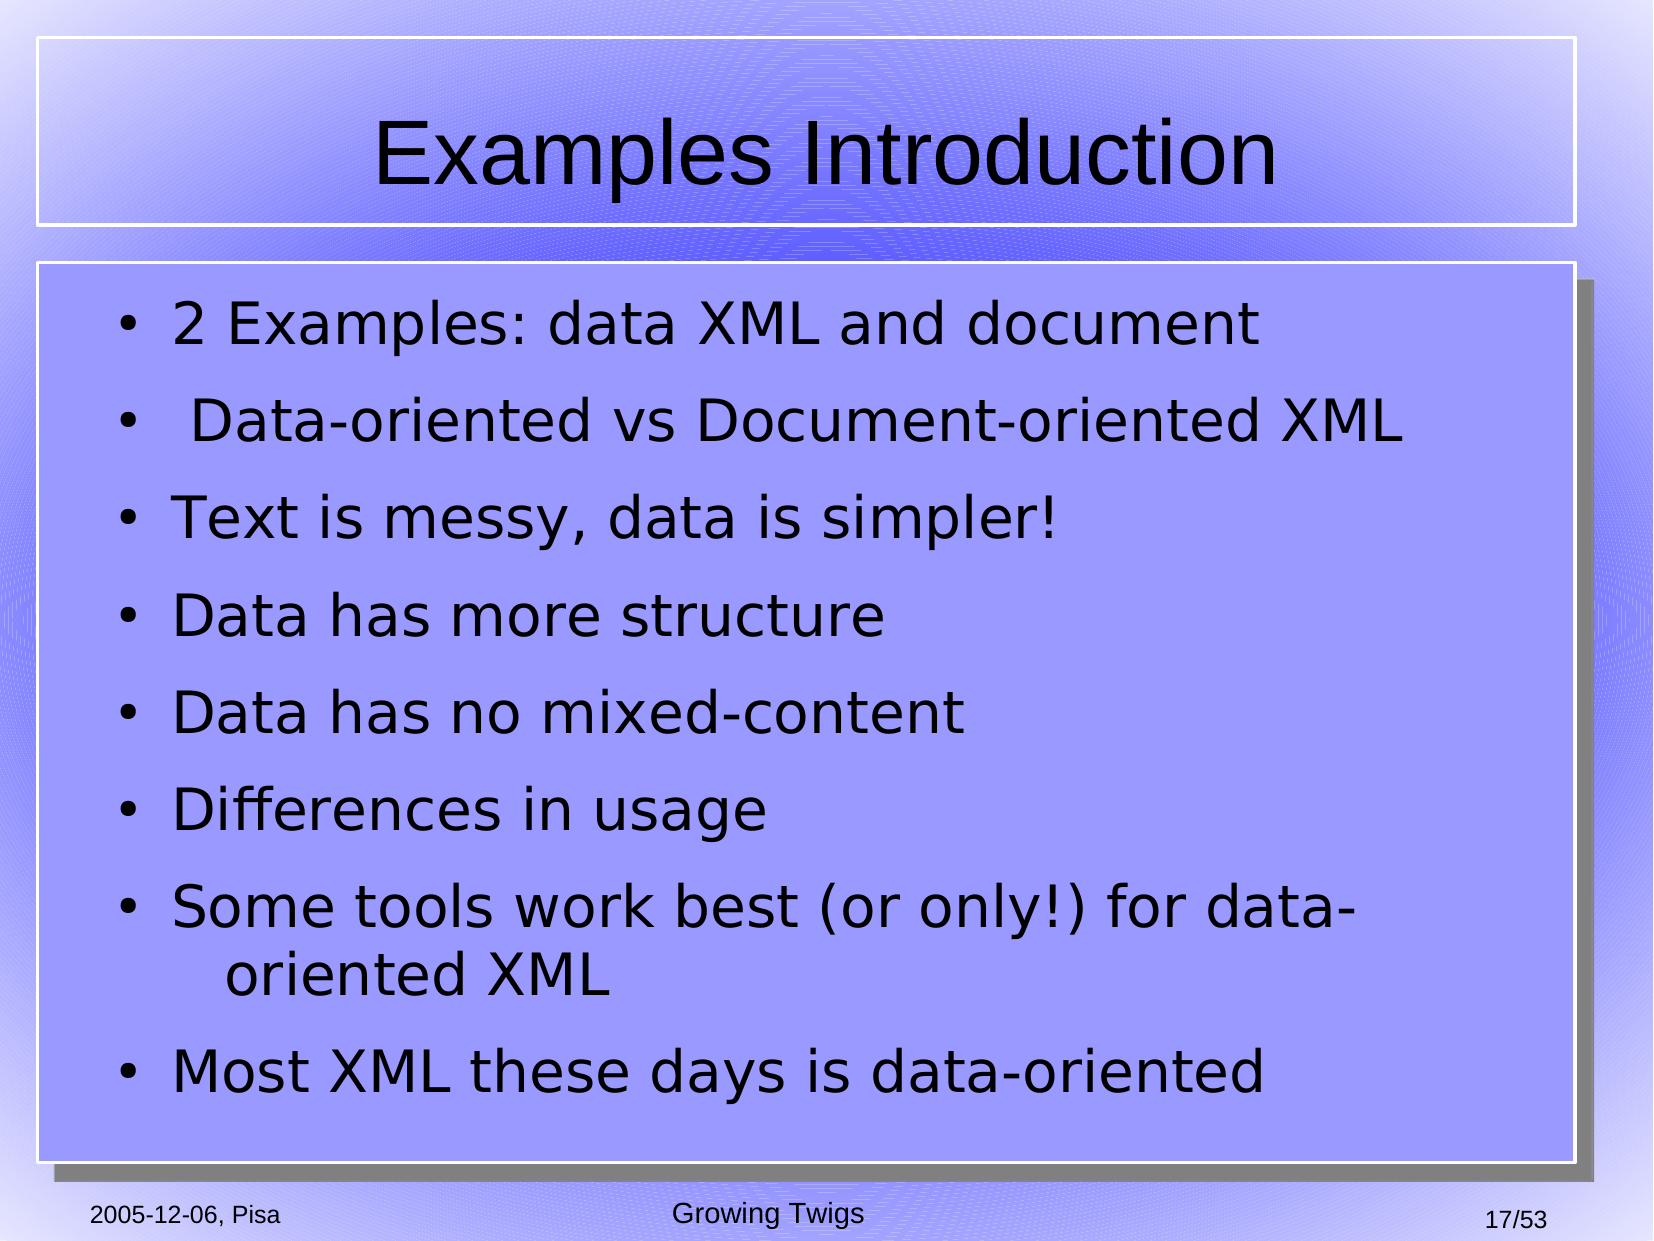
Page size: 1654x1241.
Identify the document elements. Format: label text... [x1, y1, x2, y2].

title Examples Introduction [82, 49, 1571, 257]
list 2 Examples: data XML and document Data-oriented vs Document-oriented XML Text is messy, data is simpler! Data has more structure Data has no mixed-content Differences in usage Some tools work best (or only!) for data-oriented XML Most XML these days is data-oriented [82, 290, 1571, 1109]
